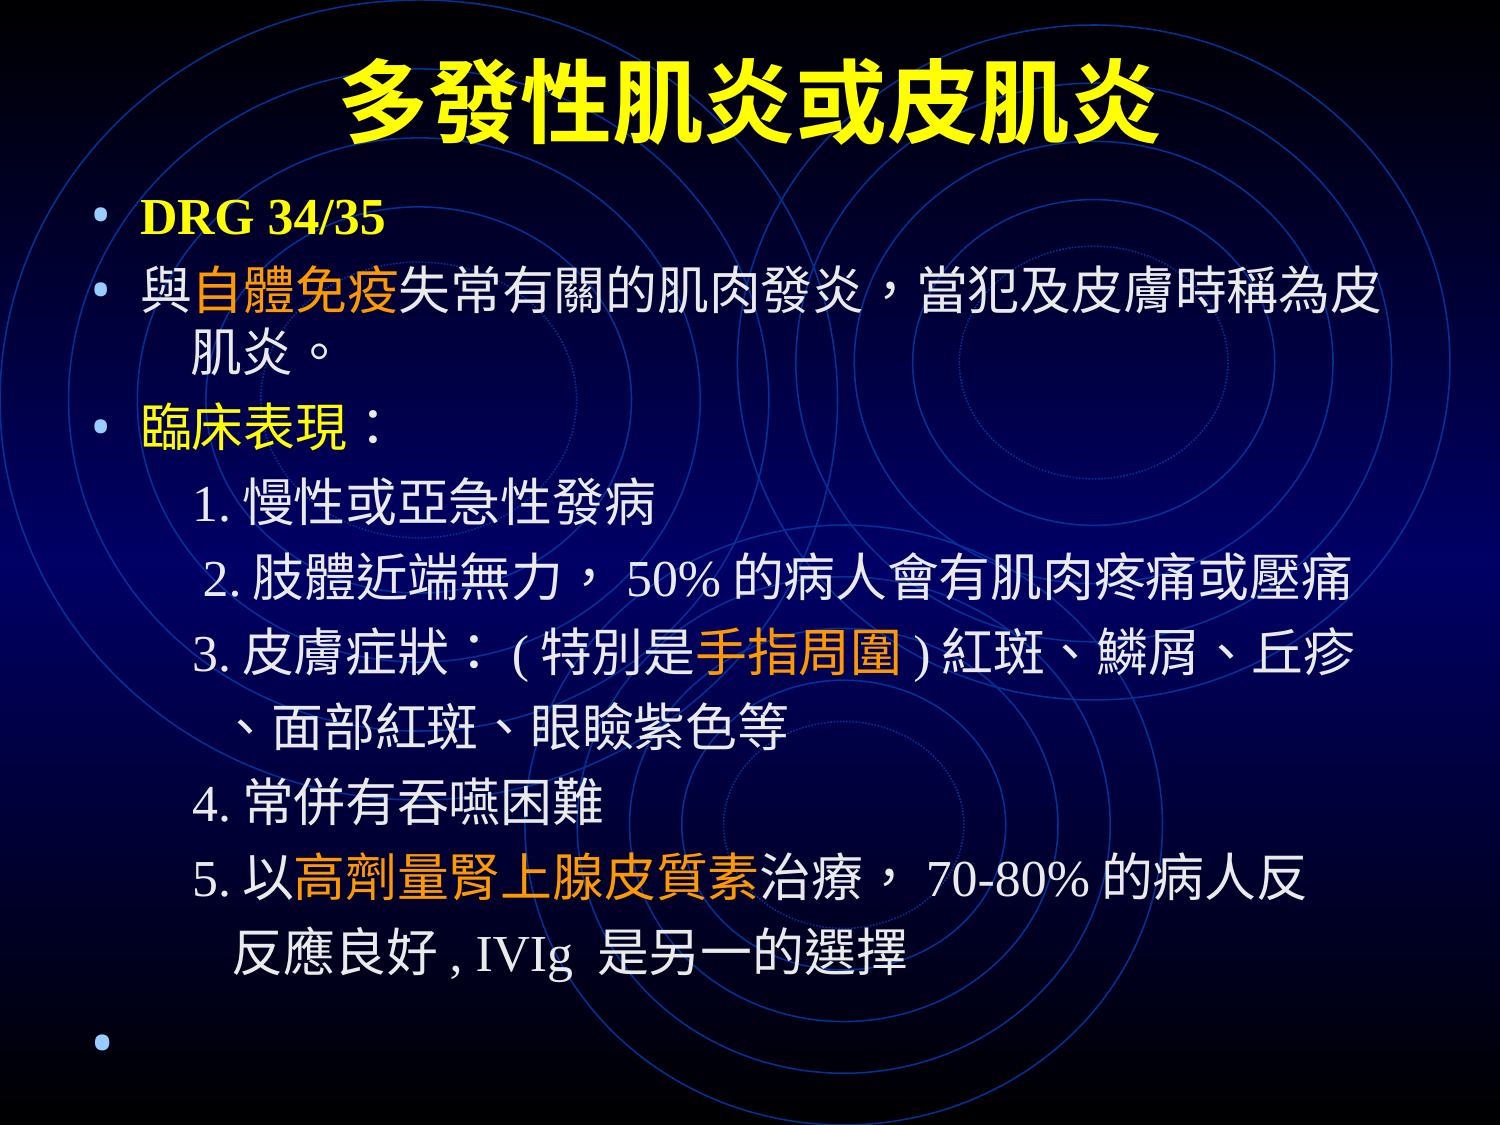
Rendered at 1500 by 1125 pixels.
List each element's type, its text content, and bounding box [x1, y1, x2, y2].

title 多發性肌炎或皮肌炎 [112, 37, 1388, 126]
list DRG 34/35 與自體免疫失常有關的肌肉發炎，當犯及皮膚時稱為皮肌炎。 臨床表現： 1.慢性或亞急性發病 2.肢體近端無力，50%的病人會有肌肉疼痛或壓痛 3.皮膚症狀：(特別是手指周圍)紅斑、鱗屑、丘疹 、面部紅斑、眼瞼紫色等 4.常併有吞嚥困難 5.以高劑量腎上腺皮質素治療，70-80%的病人反 反應良好, IVIg 是另一的選擇 [75, 174, 1426, 1000]
